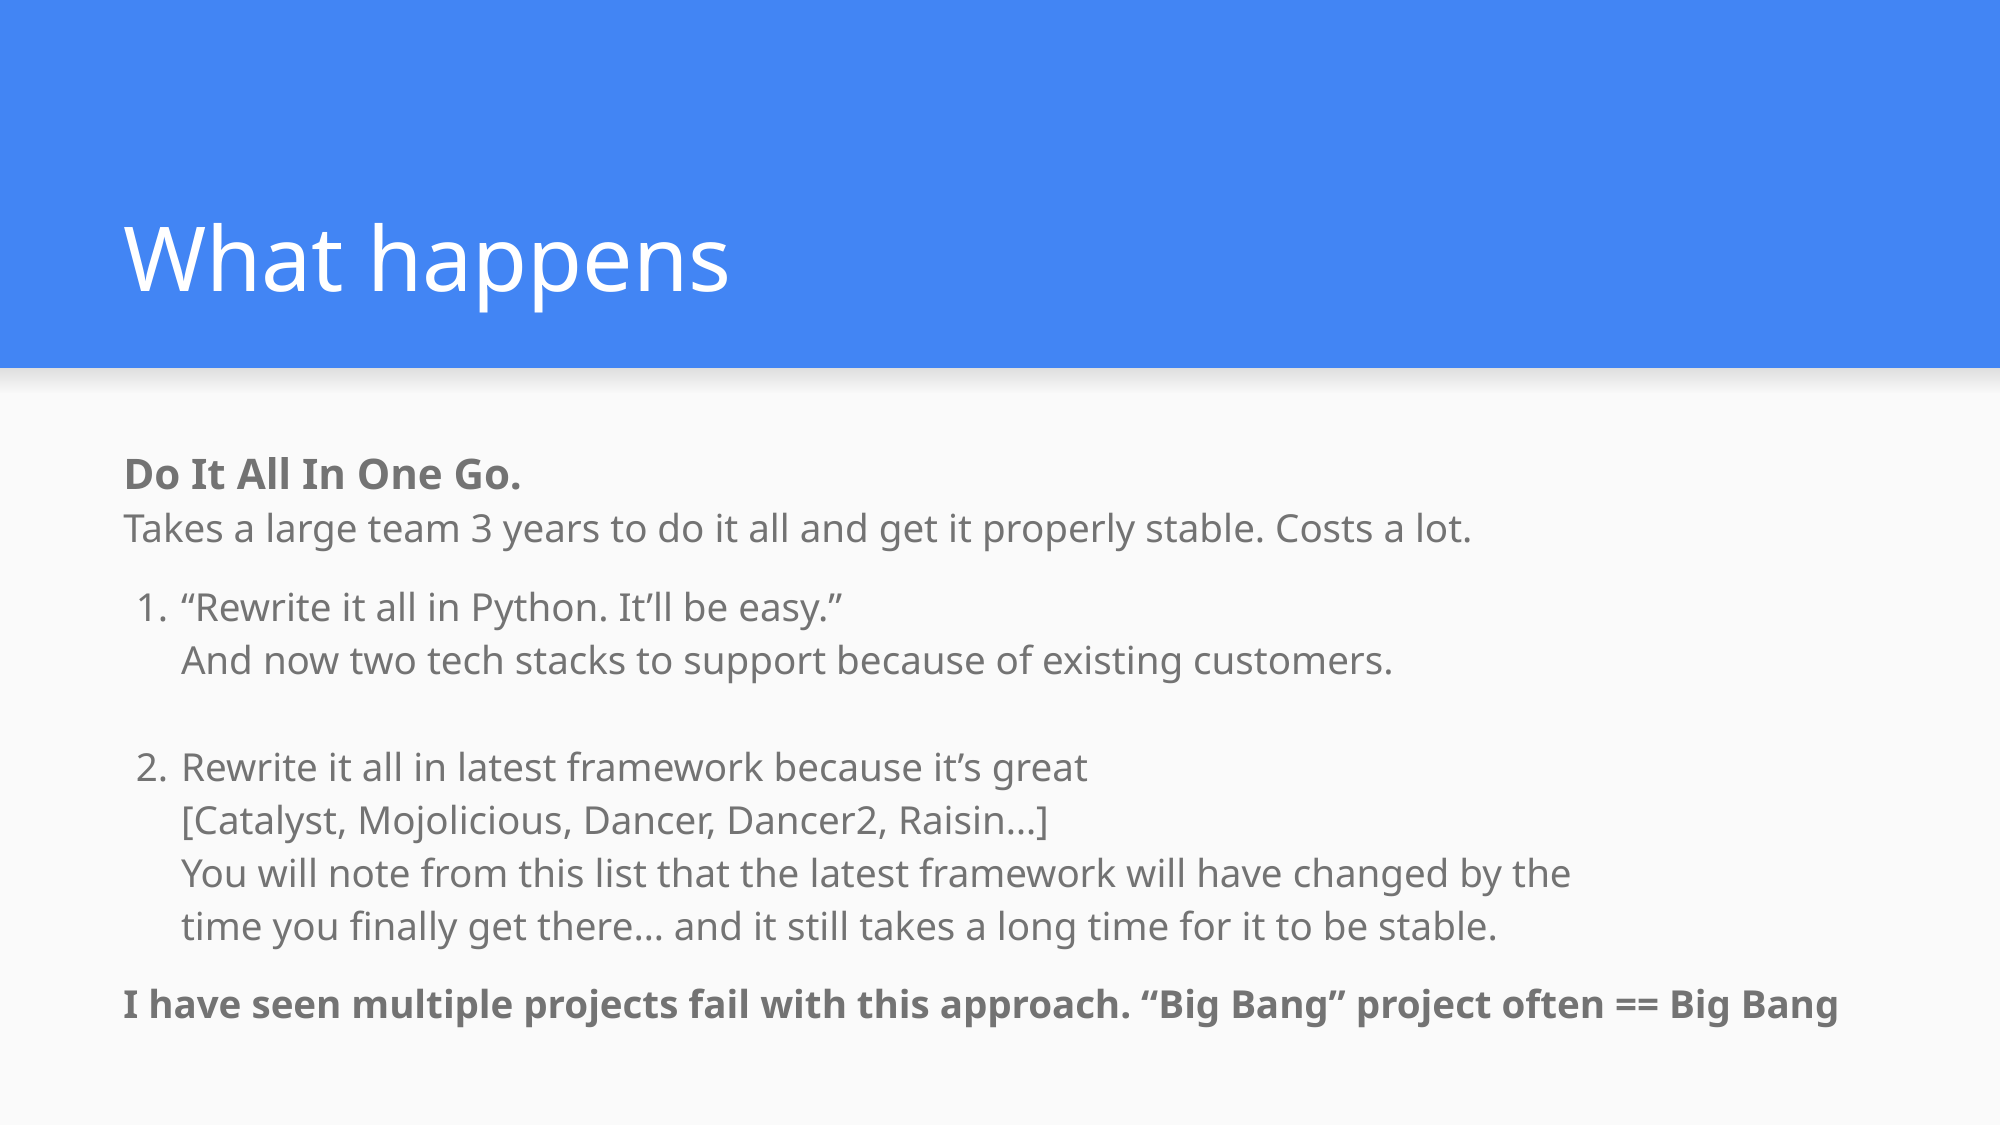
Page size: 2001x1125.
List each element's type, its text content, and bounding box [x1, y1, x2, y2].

list Do It All In One Go. Takes a large team 3 years to do it all and get it properly stable. Costs a lot. “Rewrite it all in Python. It’ll be easy.” And now two tech stacks to support because of existing customers. Rewrite it all in latest framework because it’s great [Catalyst, Mojolicious, Dancer, Dancer2, Raisin…] You will note from this list that the latest framework will have changed by the time you finally get there… and it still takes a long time for it to be stable. I have seen multiple projects fail with this approach. “Big Bang” project often == Big Bang [103, 419, 1902, 1050]
title What happens [103, 161, 1902, 330]
